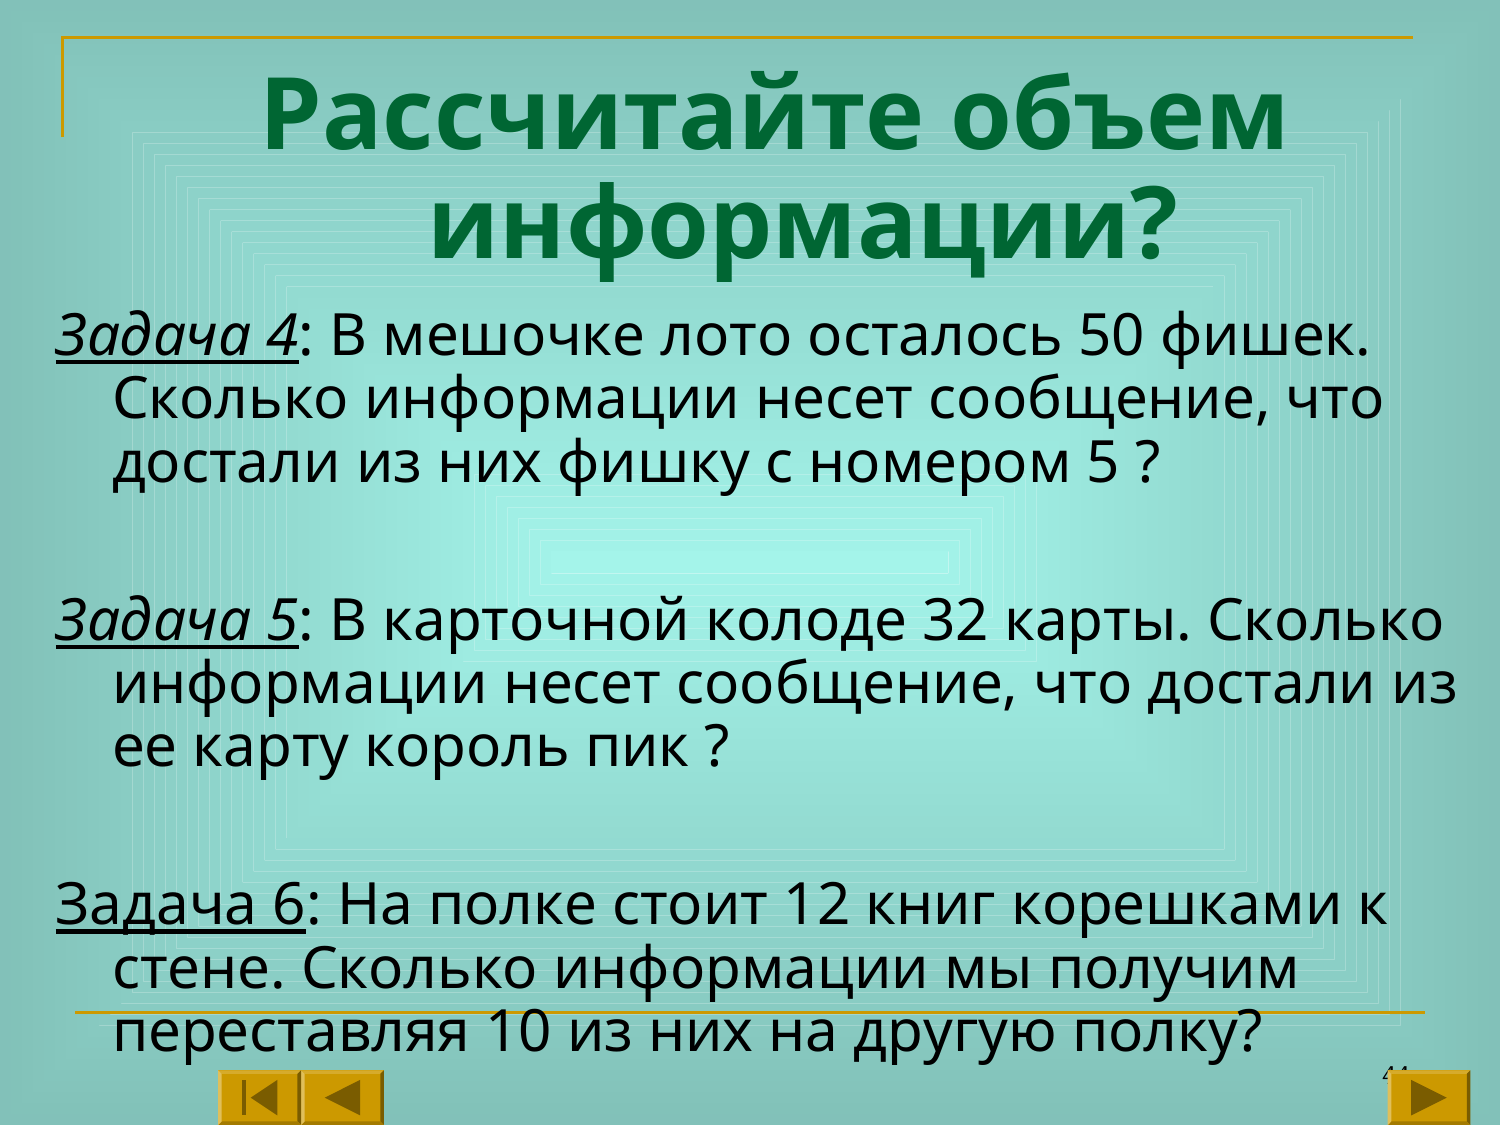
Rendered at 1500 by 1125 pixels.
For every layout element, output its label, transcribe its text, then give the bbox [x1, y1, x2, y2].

title Рассчитайте объем информации? [74, 54, 1475, 225]
list Задача 4: В мешочке лото осталось 50 фишек. Сколько информации несет сообщение, что достали из них фишку с номером 5 ? Задача 5: В карточной колоде 32 карты. Сколько информации несет сообщение, что достали из ее карту король пик ? Задача 6: На полке стоит 12 книг корешками к стене. Сколько информации мы получим переставляя 10 из них на другую полку? [41, 225, 1500, 989]
text_box [1389, 1070, 1471, 1125]
text_box [303, 1070, 384, 1125]
text_box [220, 1070, 302, 1125]
